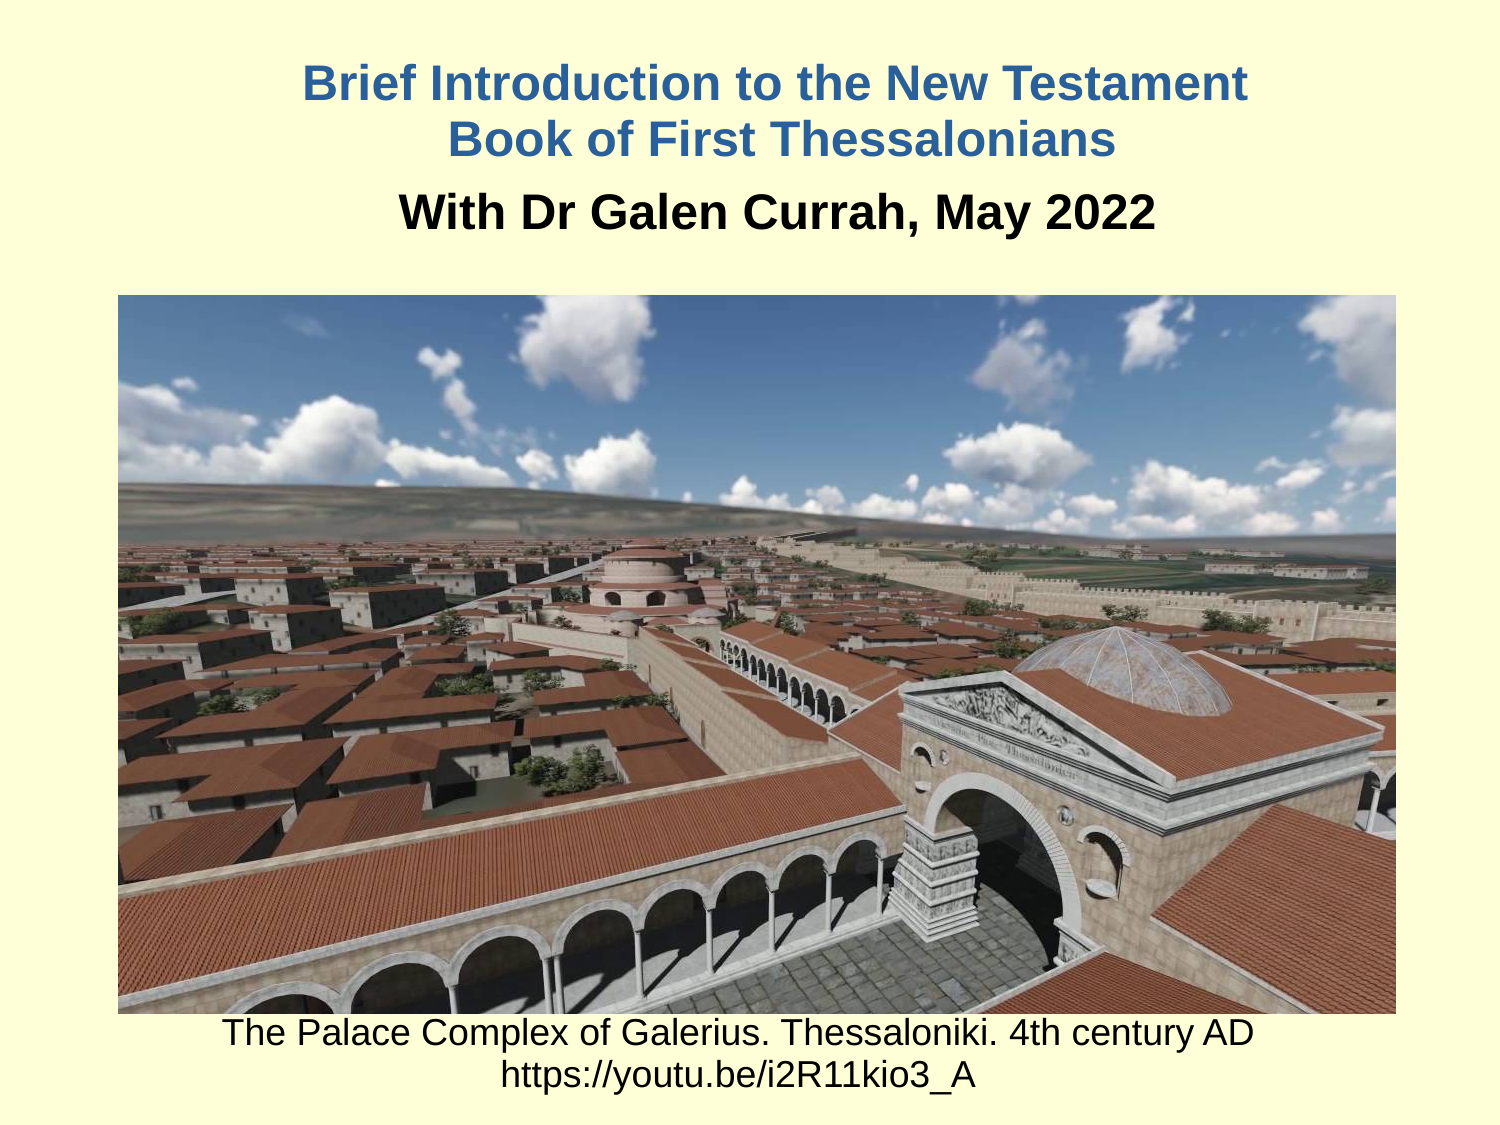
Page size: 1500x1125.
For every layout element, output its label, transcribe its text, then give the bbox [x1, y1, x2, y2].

text_box The Palace Complex of Galerius. Thessaloniki. 4th century AD https://youtu.be/i2R11kio3_A [88, 1003, 1388, 1103]
picture [118, 295, 1396, 1014]
text_box With Dr Galen Currah, May 2022 [383, 177, 1211, 248]
text_box Brief Introduction to the New Testament Book of First Thessalonians [118, 47, 1447, 174]
